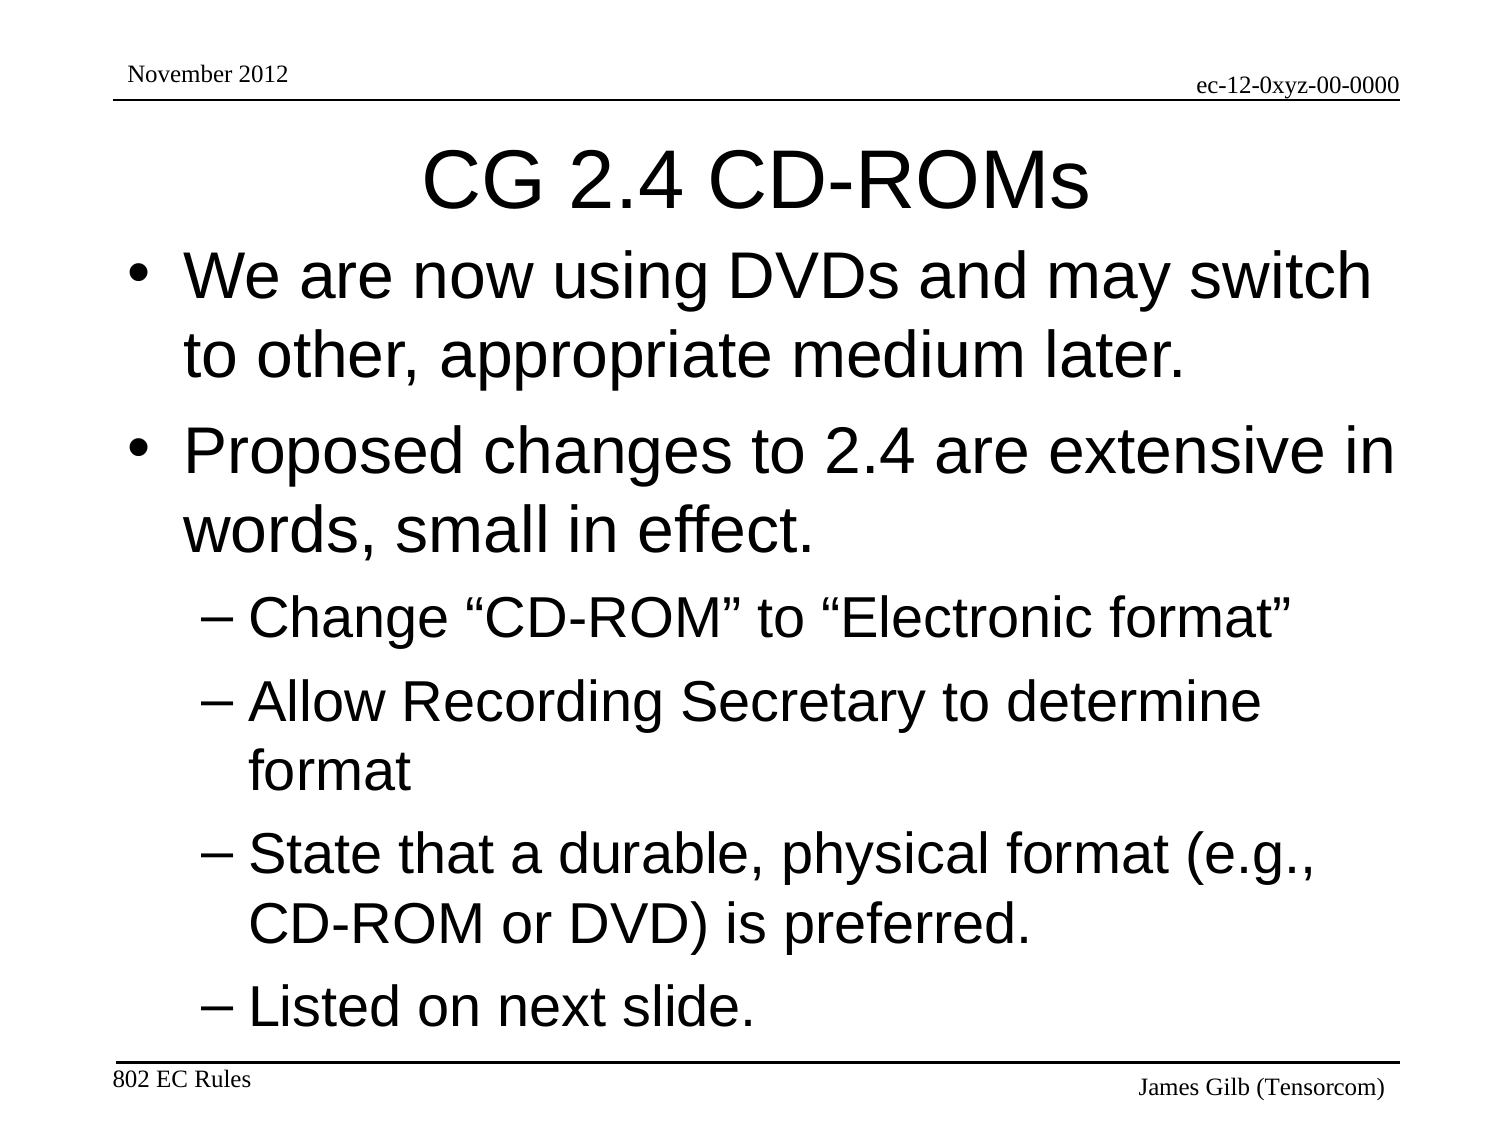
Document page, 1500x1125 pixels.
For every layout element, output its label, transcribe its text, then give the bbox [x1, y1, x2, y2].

list We are now using DVDs and may switch to other, appropriate medium later. Proposed changes to 2.4 are extensive in words, small in effect. Change “CD-ROM” to “Electronic format” Allow Recording Secretary to determine format State that a durable, physical format (e.g., CD-ROM or DVD) is preferred. Listed on next slide. [112, 224, 1426, 1051]
title CG 2.4 CD-ROMs [112, 112, 1401, 224]
